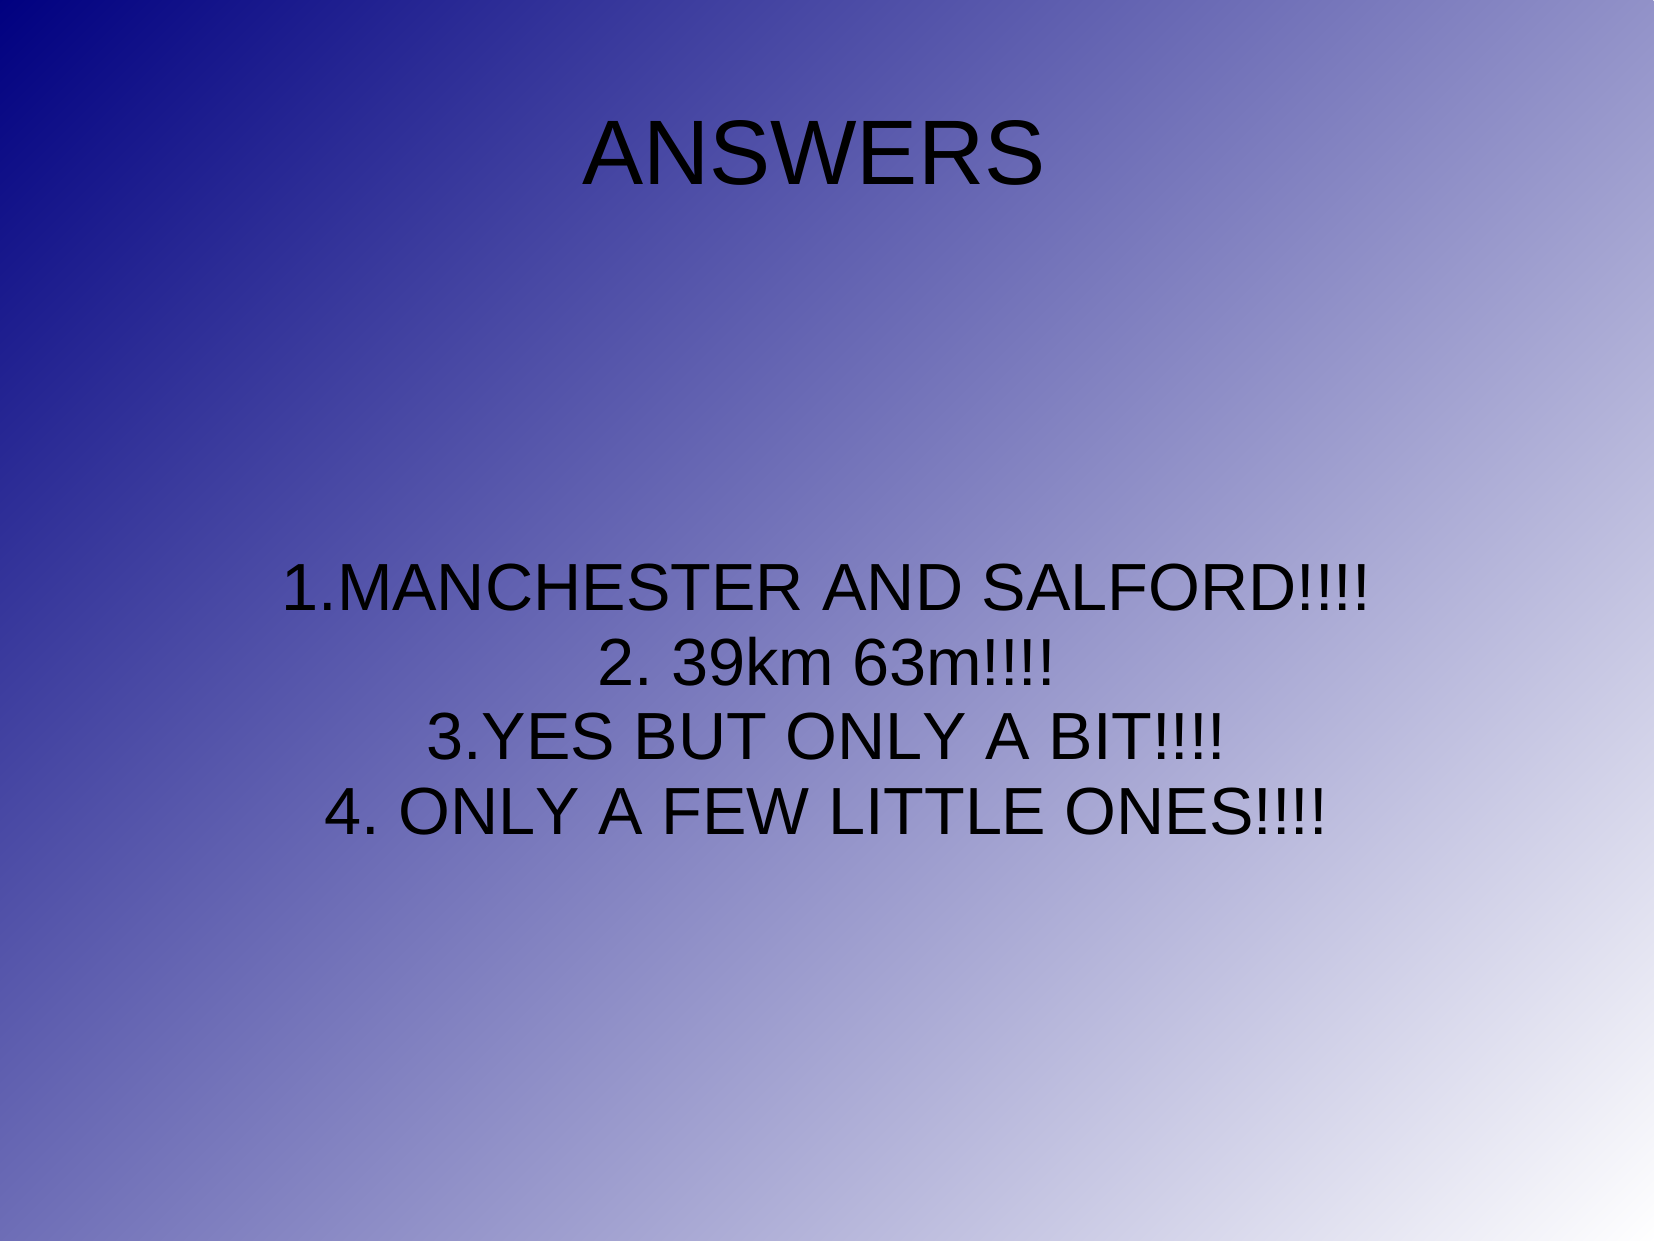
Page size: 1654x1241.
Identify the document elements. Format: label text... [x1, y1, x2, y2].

title ANSWERS [82, 49, 1571, 257]
subtitle 1.MANCHESTER AND SALFORD!!!! 2. 39km 63m!!!! 3.YES BUT ONLY A BIT!!!! 4. ONLY A FEW LITTLE ONES!!!! [82, 290, 1571, 1109]
